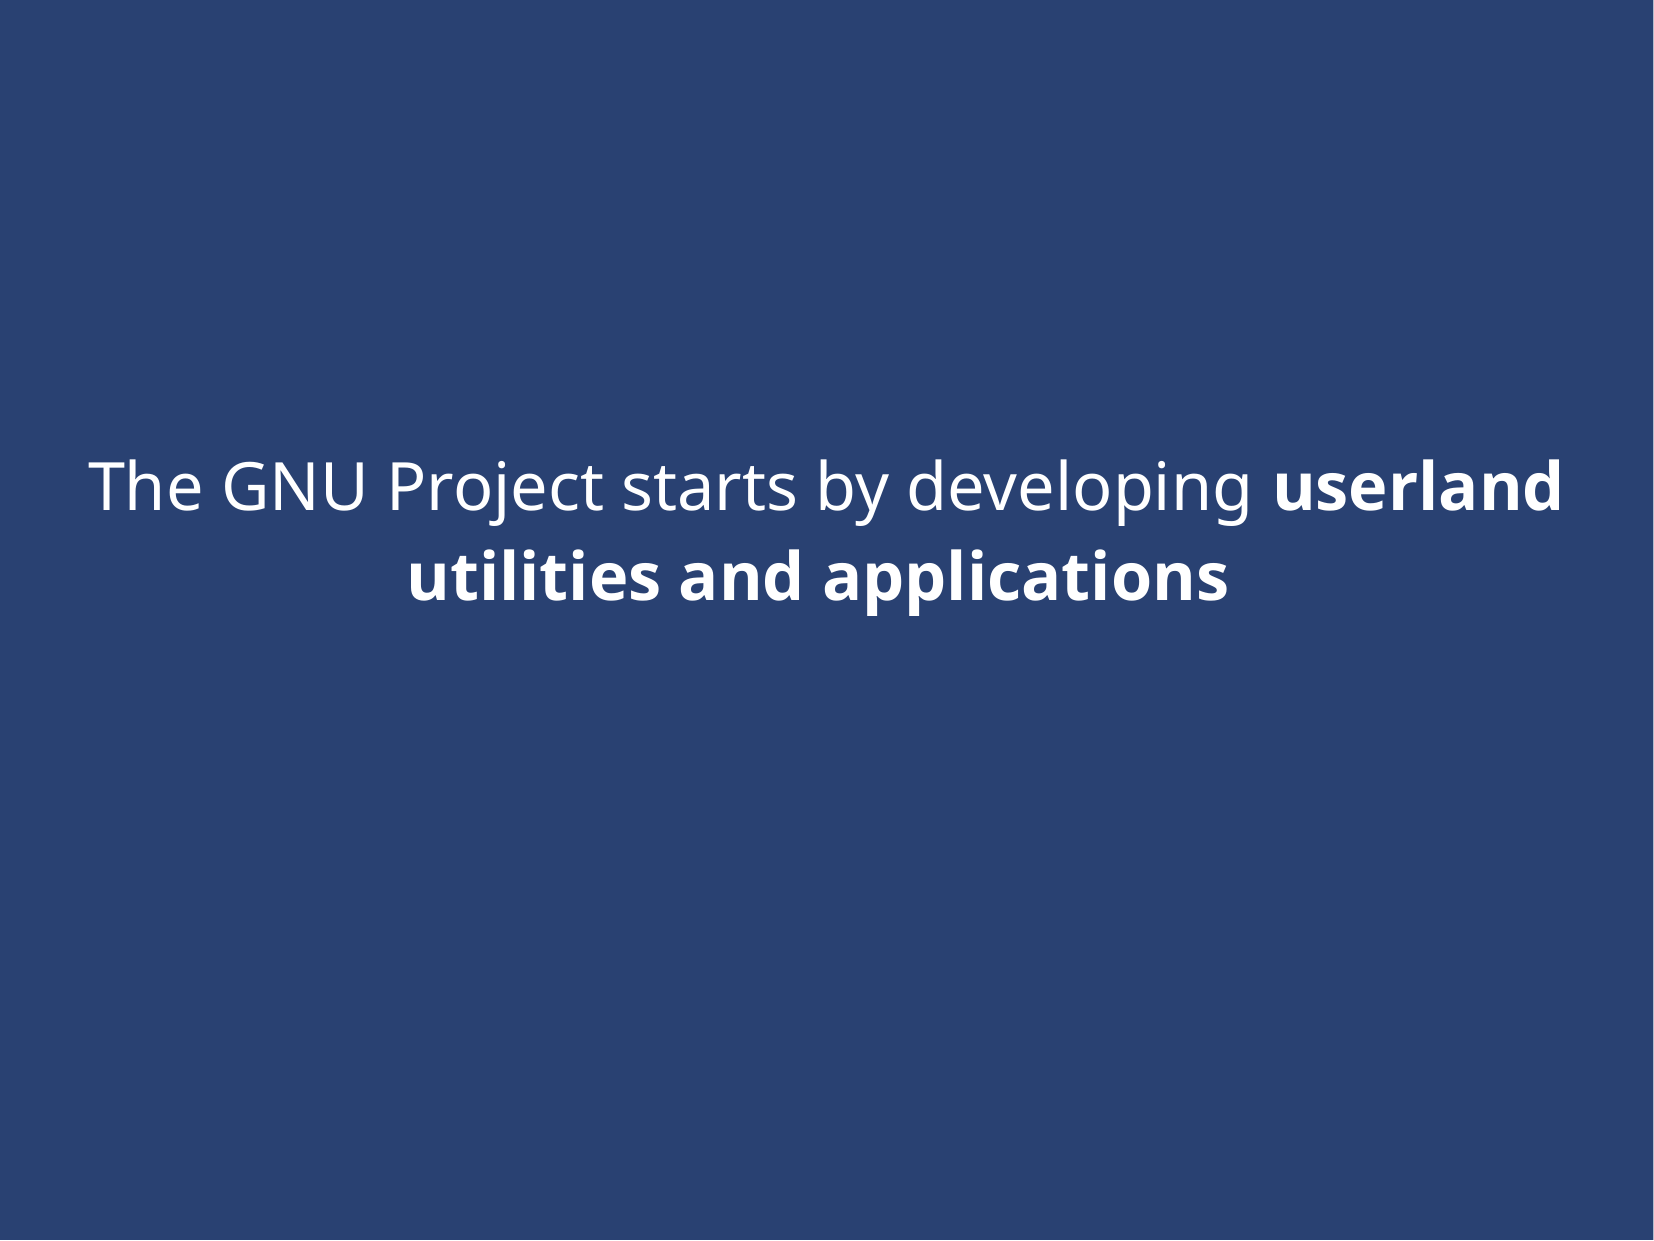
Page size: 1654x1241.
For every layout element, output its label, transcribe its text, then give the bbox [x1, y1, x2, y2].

subtitle The GNU Project starts by developing userland utilities and applications [82, 49, 1571, 1109]
